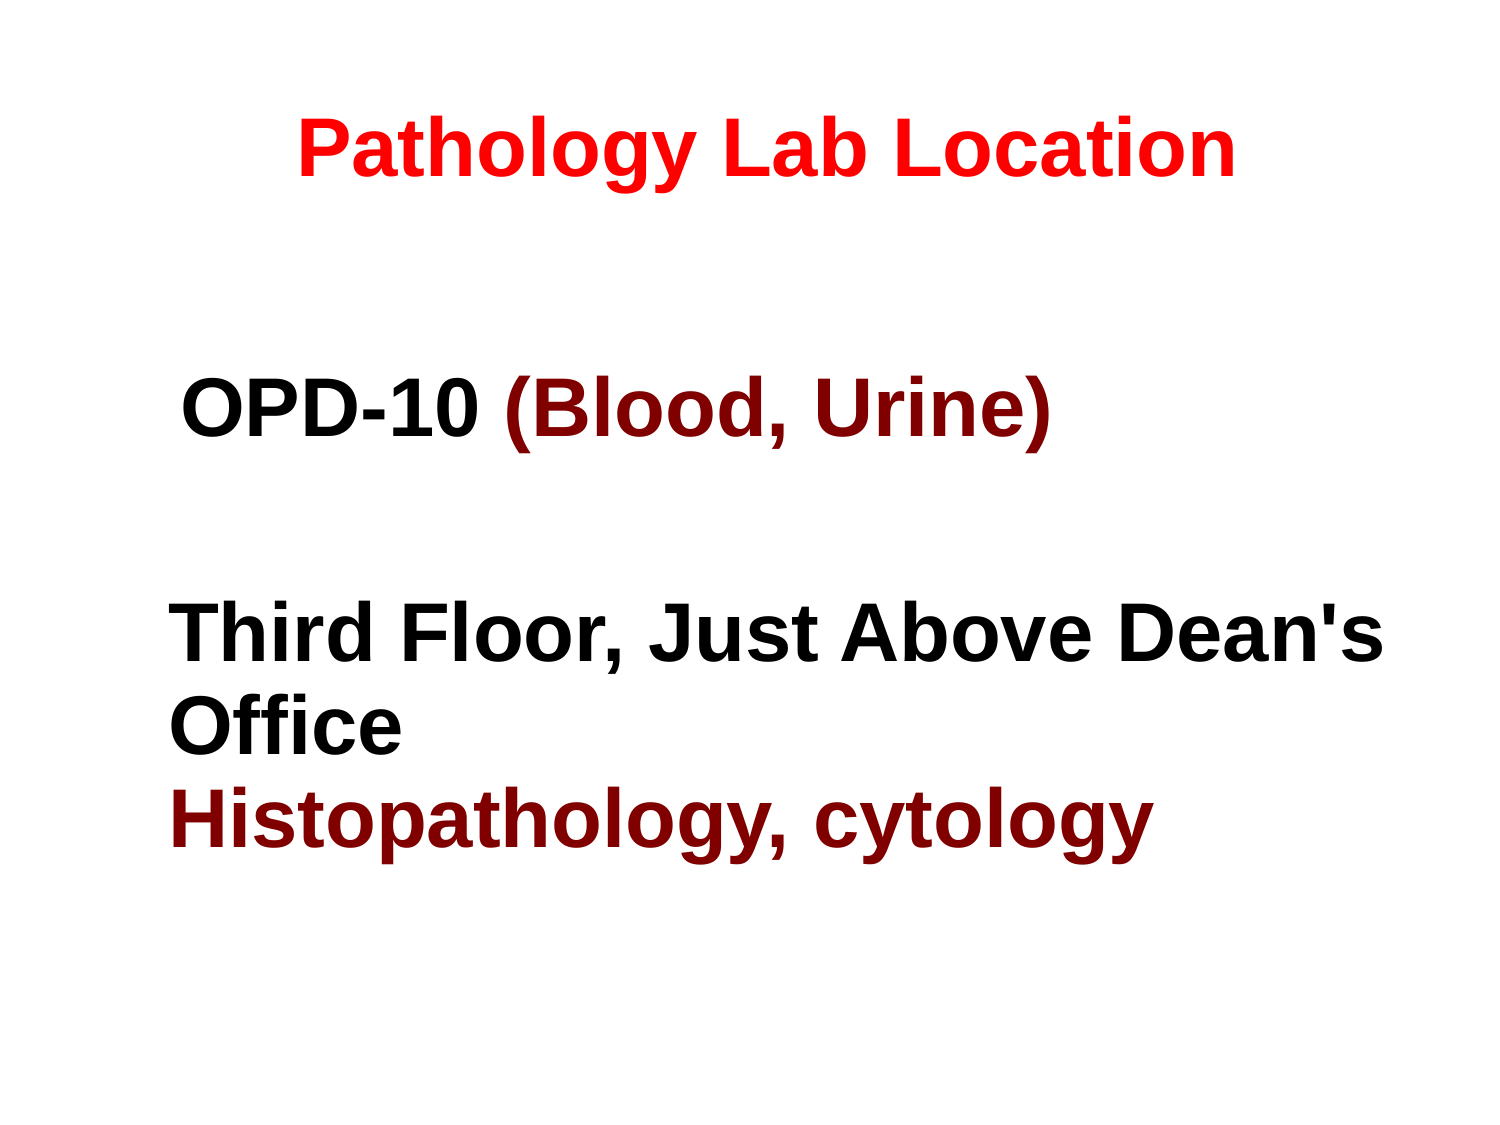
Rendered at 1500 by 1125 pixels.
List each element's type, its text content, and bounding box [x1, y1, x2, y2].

text_box Pathology Lab Location [118, 93, 1418, 237]
text_box OPD-10 (Blood, Urine) [165, 354, 1382, 520]
text_box Third Floor, Just Above Dean's Office Histopathology, cytology [153, 578, 1418, 873]
